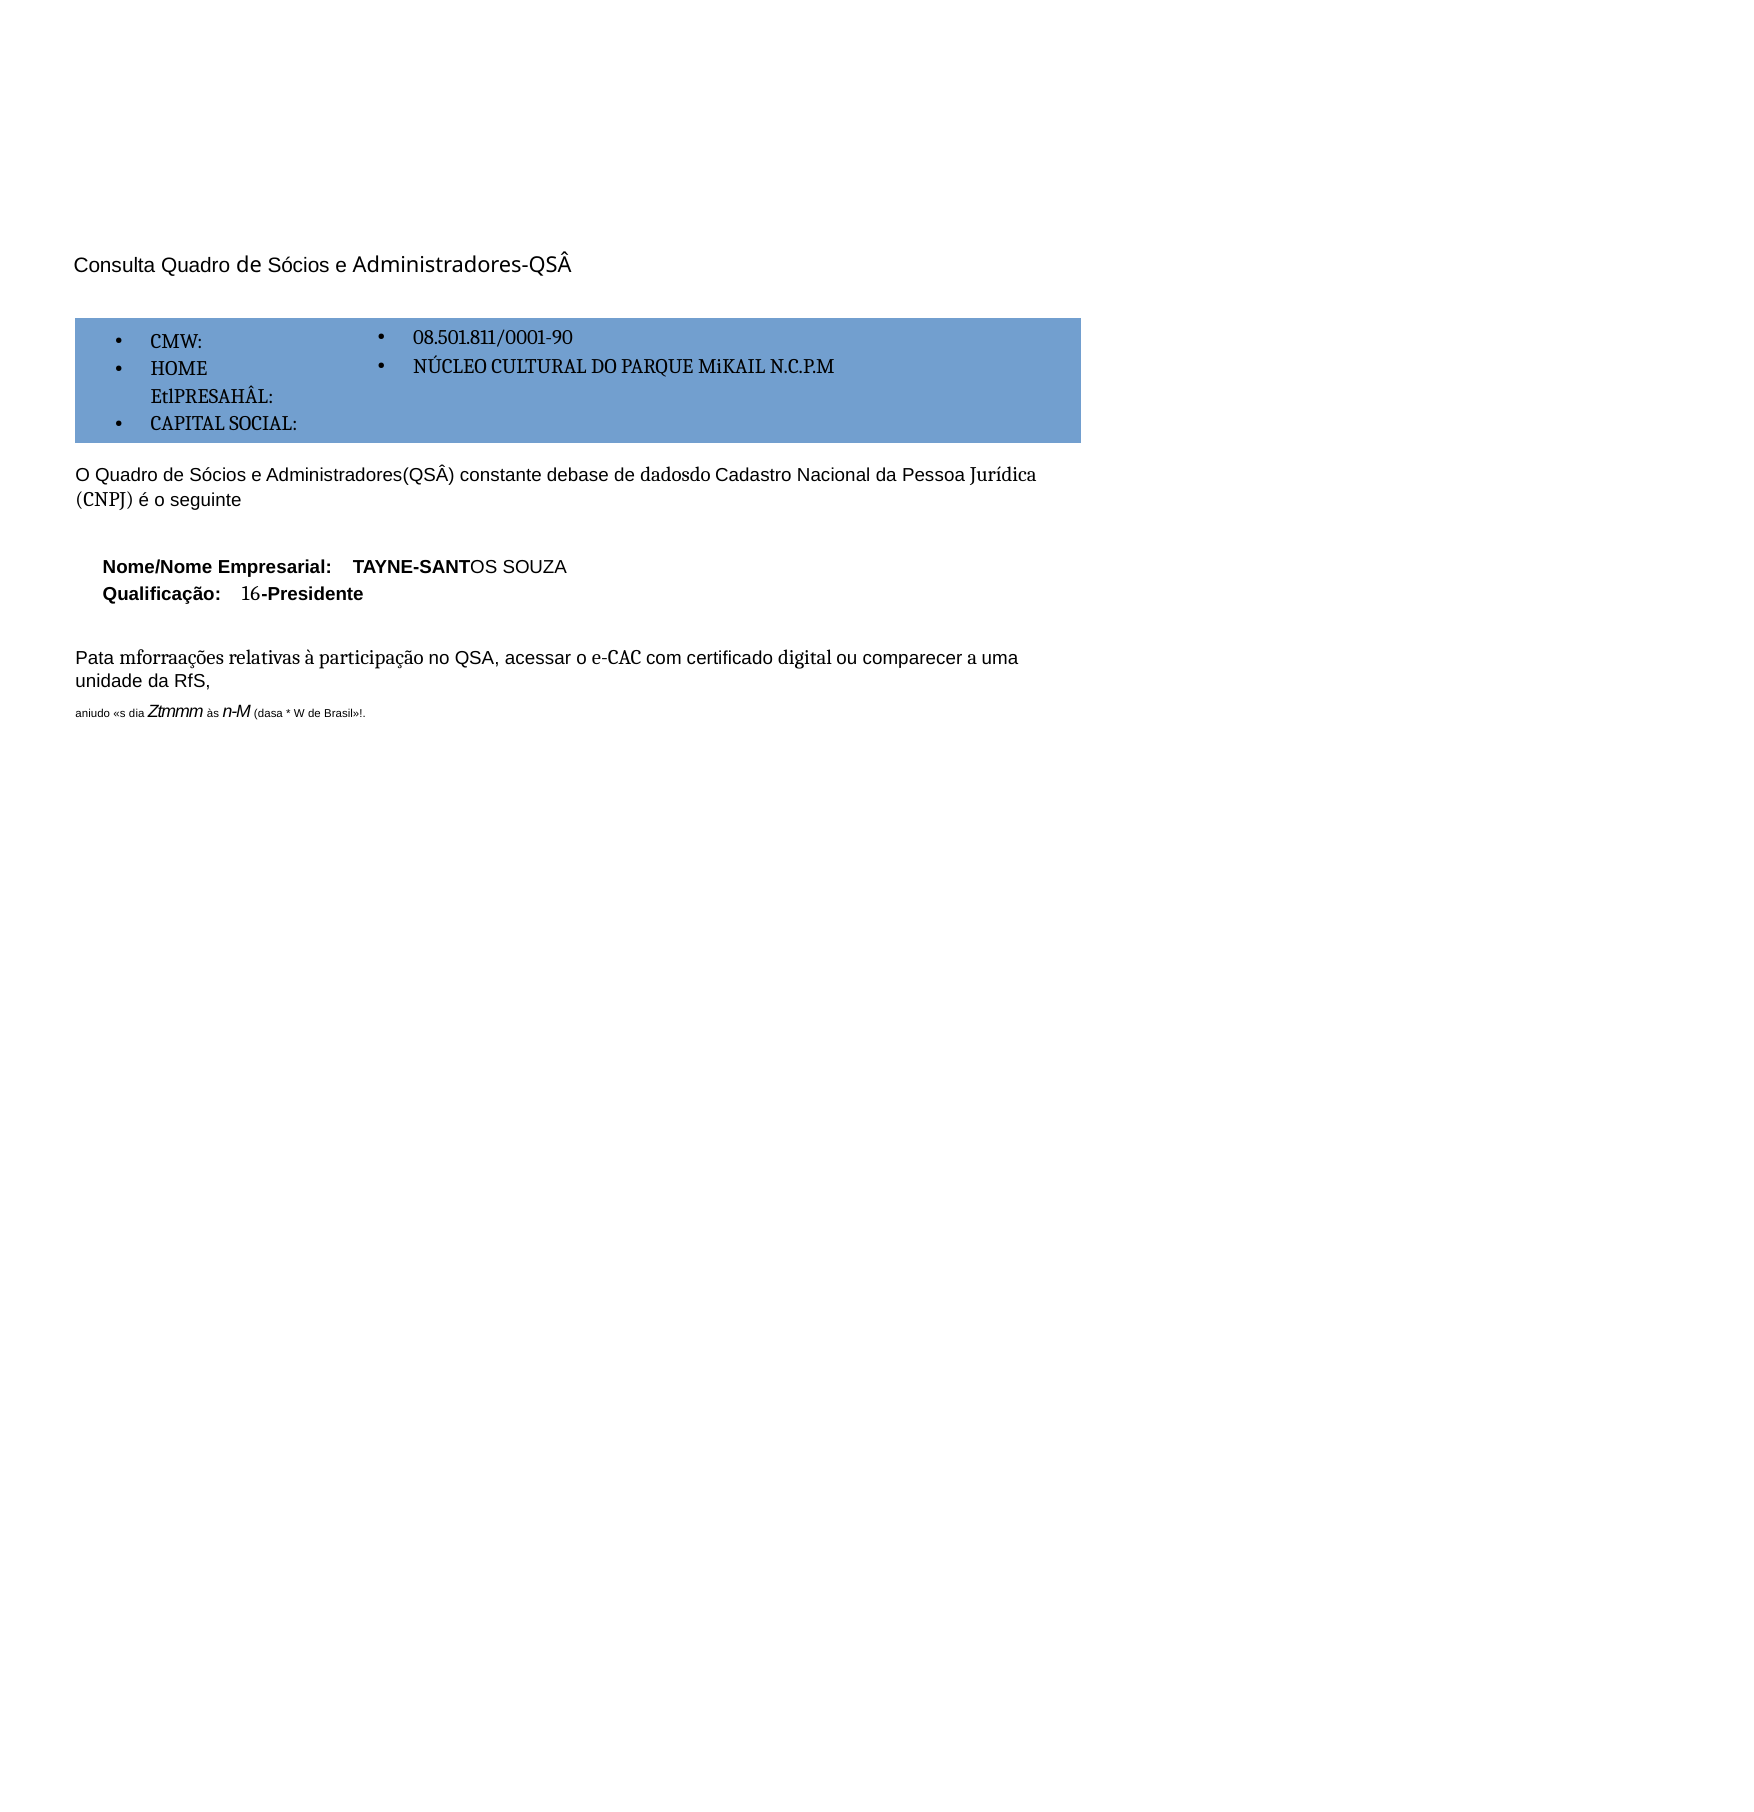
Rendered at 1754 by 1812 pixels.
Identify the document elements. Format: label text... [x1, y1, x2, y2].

table_header 08.501.811/0001-90 NÚCLEO CULTURAL DO PARQUE MiKAIL N.C.P.M [327, 318, 1081, 443]
text_box Consulta Quadro de Sócios e Administradores-QSÂ [73, 250, 576, 279]
table_header CMW: HOME EtlPRESAHÂL: CAPITAL SOCIAL: [75, 318, 327, 443]
text_box O Quadro de Sócios e Administradores(QSÂ) constante debase de dadosdo Cadastro Nacional da Pessoa Jurídica (CNPJ) é o seguinte Nome/Nome Empresarial: TAYNE-SANTOS SOUZA Qualificação: 16-Presidente Pata mforraações relativas à participação no QSA, acessar o e-CAC com certificado digital ou comparecer a uma unidade da RfS, aniudo «s dia Ztmmm às n-M (dasa * W de Brasil»!. [75, 461, 1081, 712]
